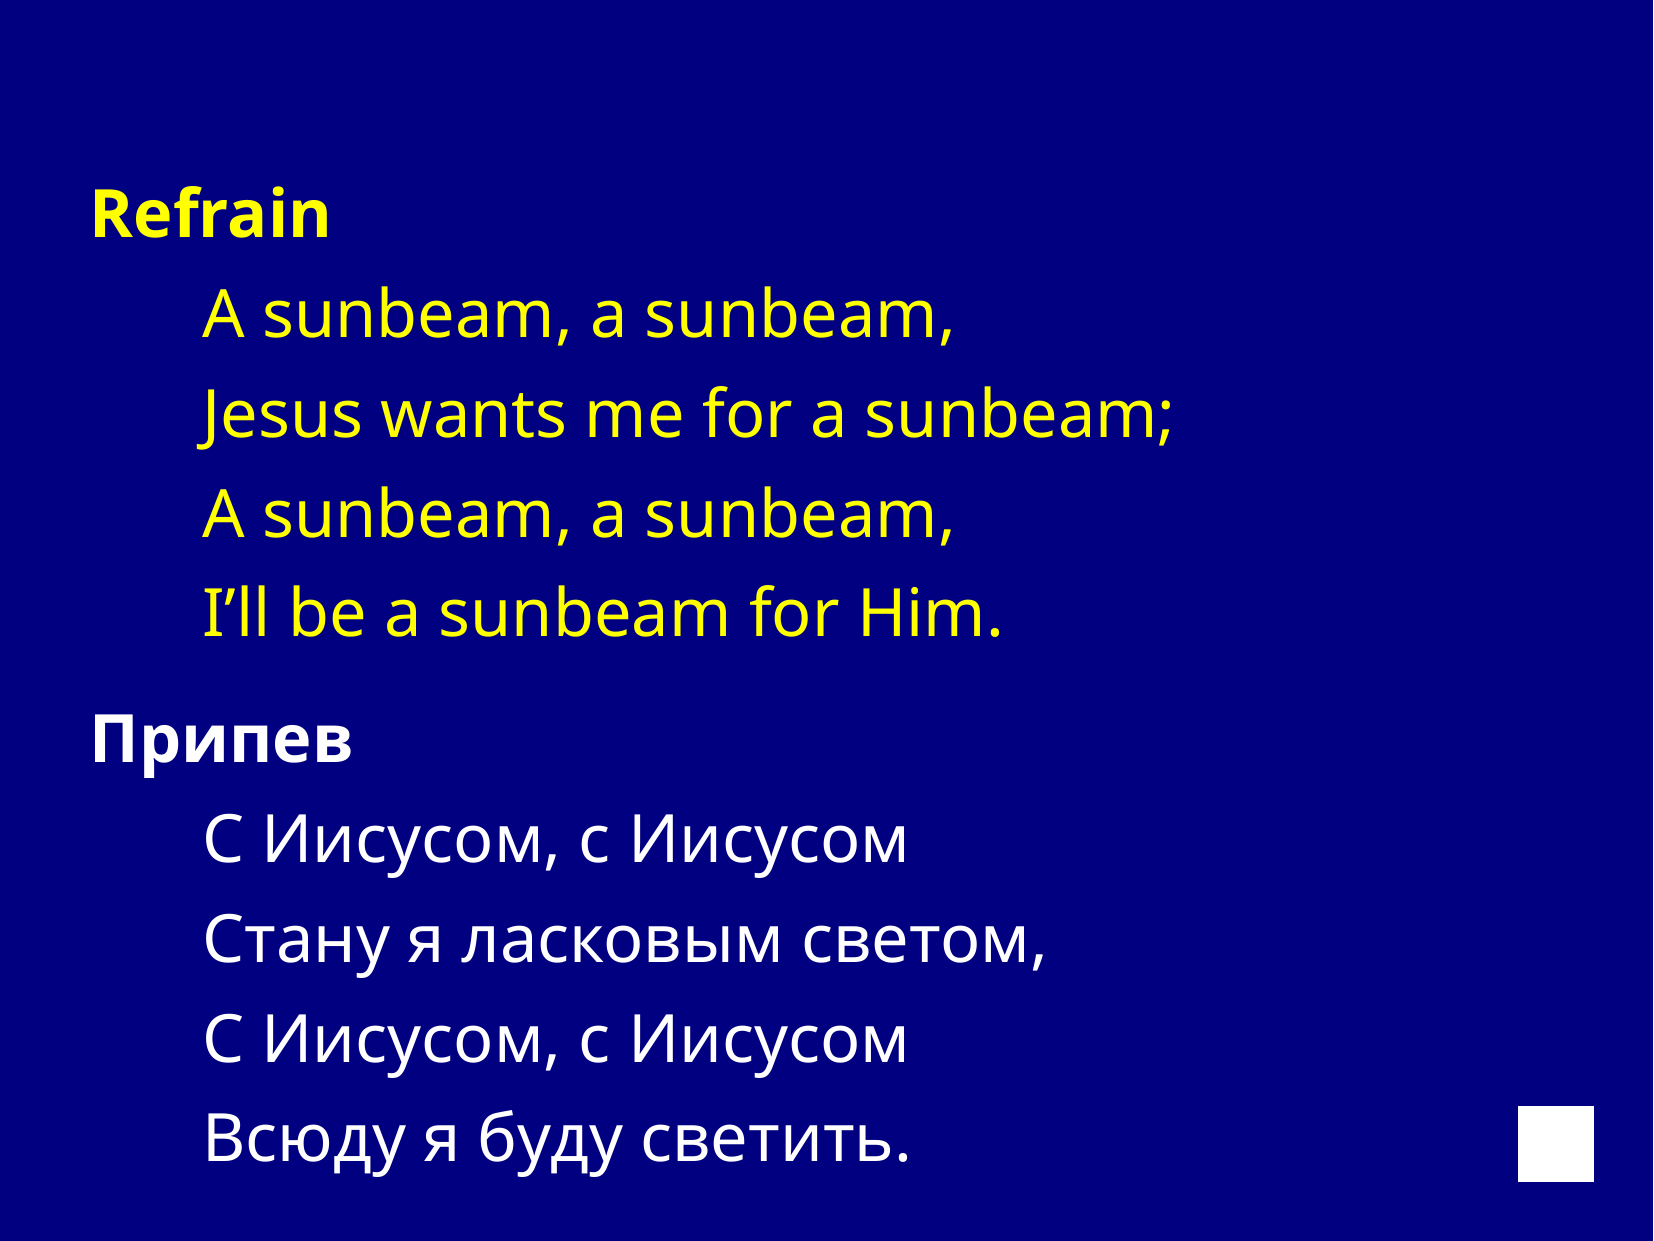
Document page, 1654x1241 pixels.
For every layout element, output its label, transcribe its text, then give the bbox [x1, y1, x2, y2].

text_box [1518, 1106, 1594, 1182]
text_box Припев С Иисусом, с Иисусом Стану я ласковым светом, С Иисусом, с Иисусом Всюду я буду светить. [75, 675, 1576, 1163]
text_box Refrain A sunbeam, a sunbeam, Jesus wants me for a sunbeam; A sunbeam, a sunbeam, I’ll be a sunbeam for Him. [75, 150, 1576, 638]
